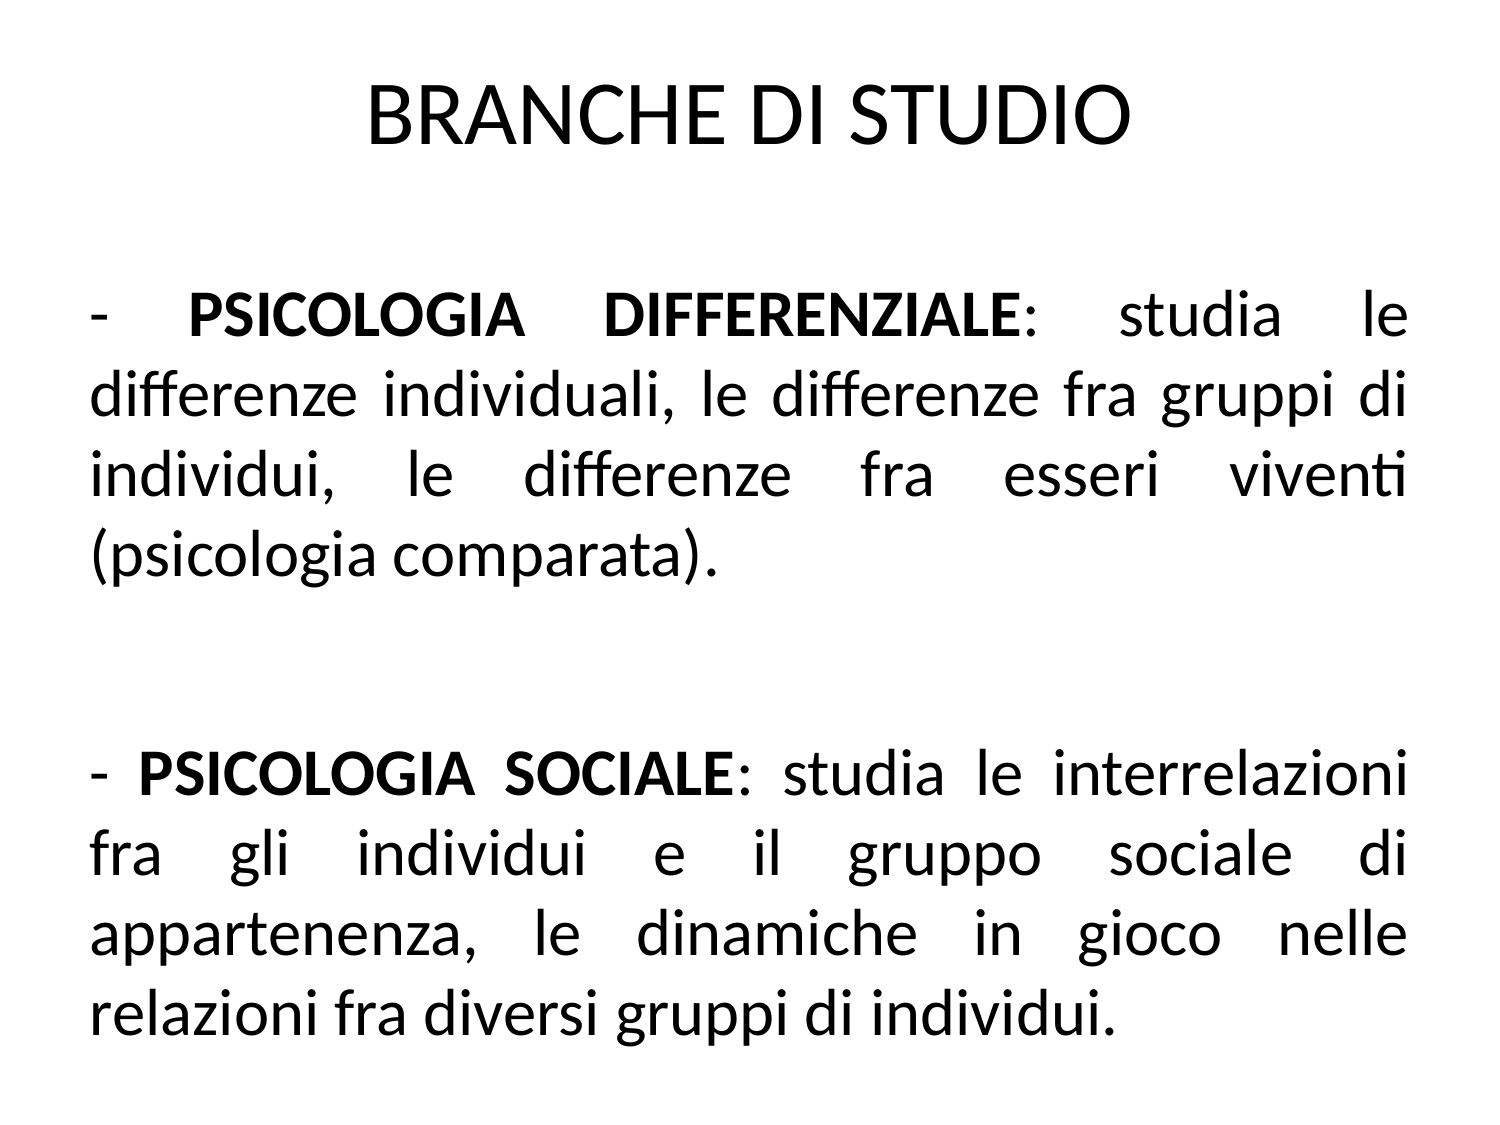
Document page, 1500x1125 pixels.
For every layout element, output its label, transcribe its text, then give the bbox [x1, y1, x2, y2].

list - PSICOLOGIA DIFFERENZIALE: studia le differenze individuali, le differenze fra gruppi di individui, le differenze fra esseri viventi (psicologia comparata). - PSICOLOGIA SOCIALE: studia le interrelazioni fra gli individui e il gruppo sociale di appartenenza, le dinamiche in gioco nelle relazioni fra diversi gruppi di individui. [75, 262, 1425, 1005]
title BRANCHE DI STUDIO [75, 45, 1425, 233]
